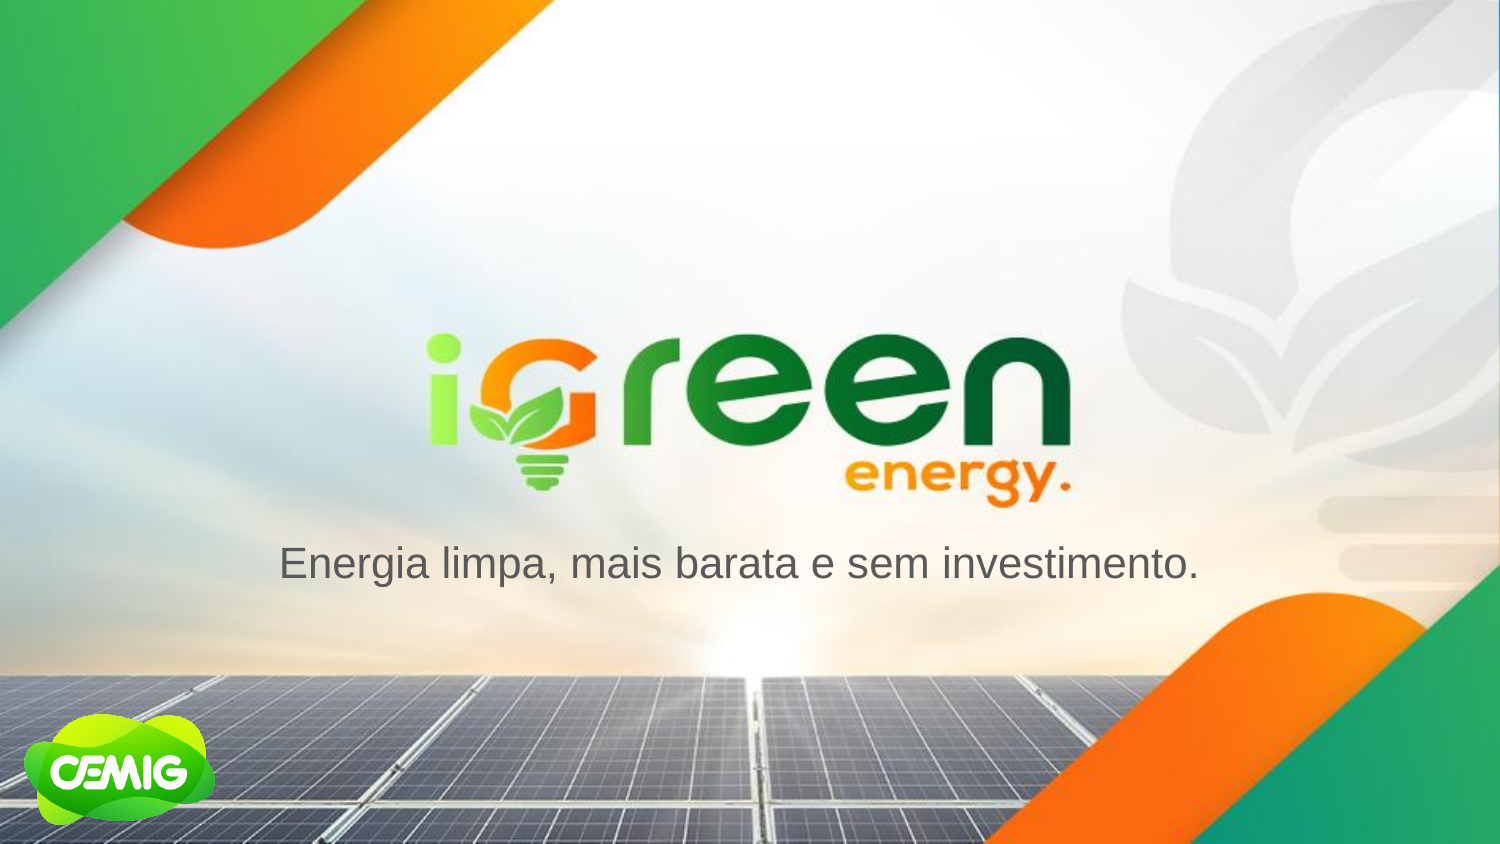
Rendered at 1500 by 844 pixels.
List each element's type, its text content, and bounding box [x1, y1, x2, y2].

subtitle Energia limpa, mais barata e sem investimento. [41, 524, 1439, 655]
picture [0, 0, 1500, 844]
